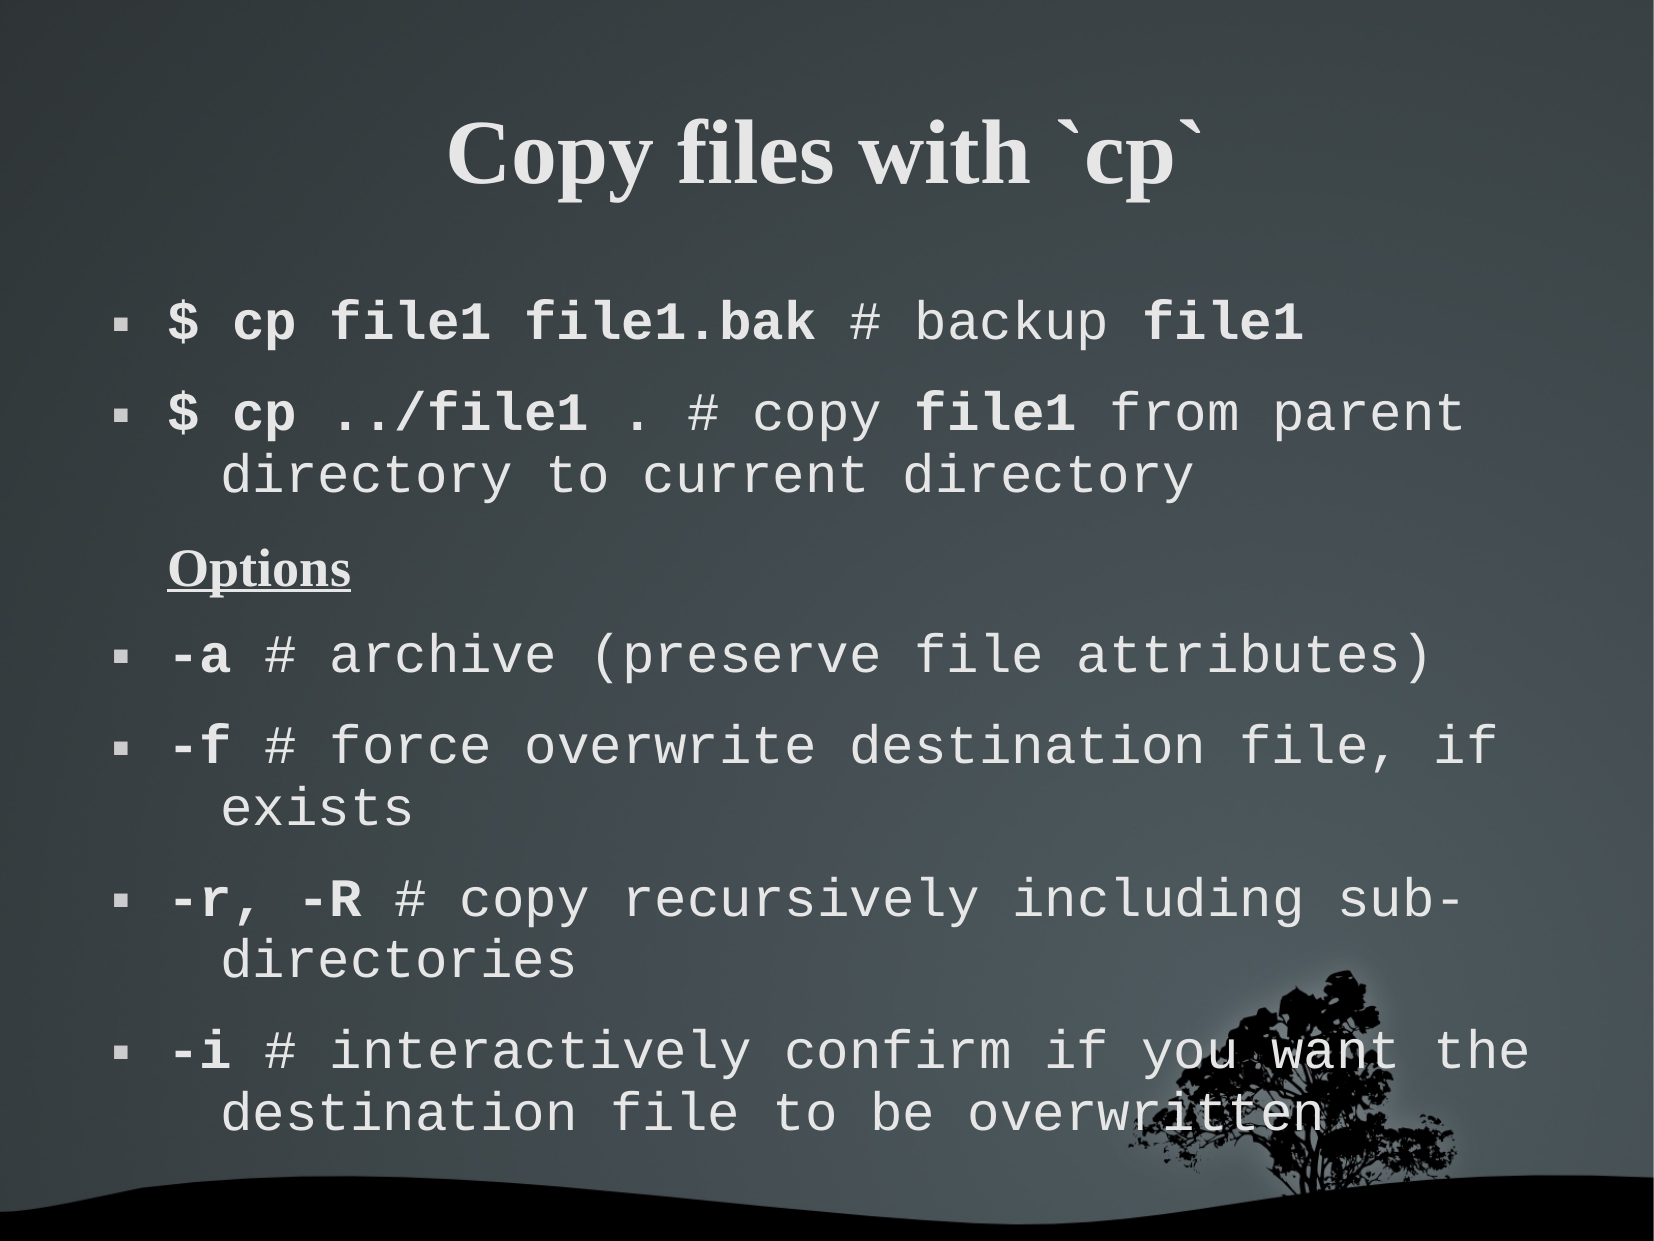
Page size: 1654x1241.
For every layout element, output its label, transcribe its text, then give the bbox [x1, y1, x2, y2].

picture [0, 0, 1654, 1241]
title Copy files with `cp` [82, 49, 1571, 257]
list $ cp file1 file1.bak # backup file1 $ cp ../file1 . # copy file1 from parent directory to current directory Options -a # archive (preserve file attributes) -f # force overwrite destination file, if exists -r, -R # copy recursively including sub-directories -i # interactively confirm if you want the destination file to be overwritten [78, 294, 1567, 1147]
